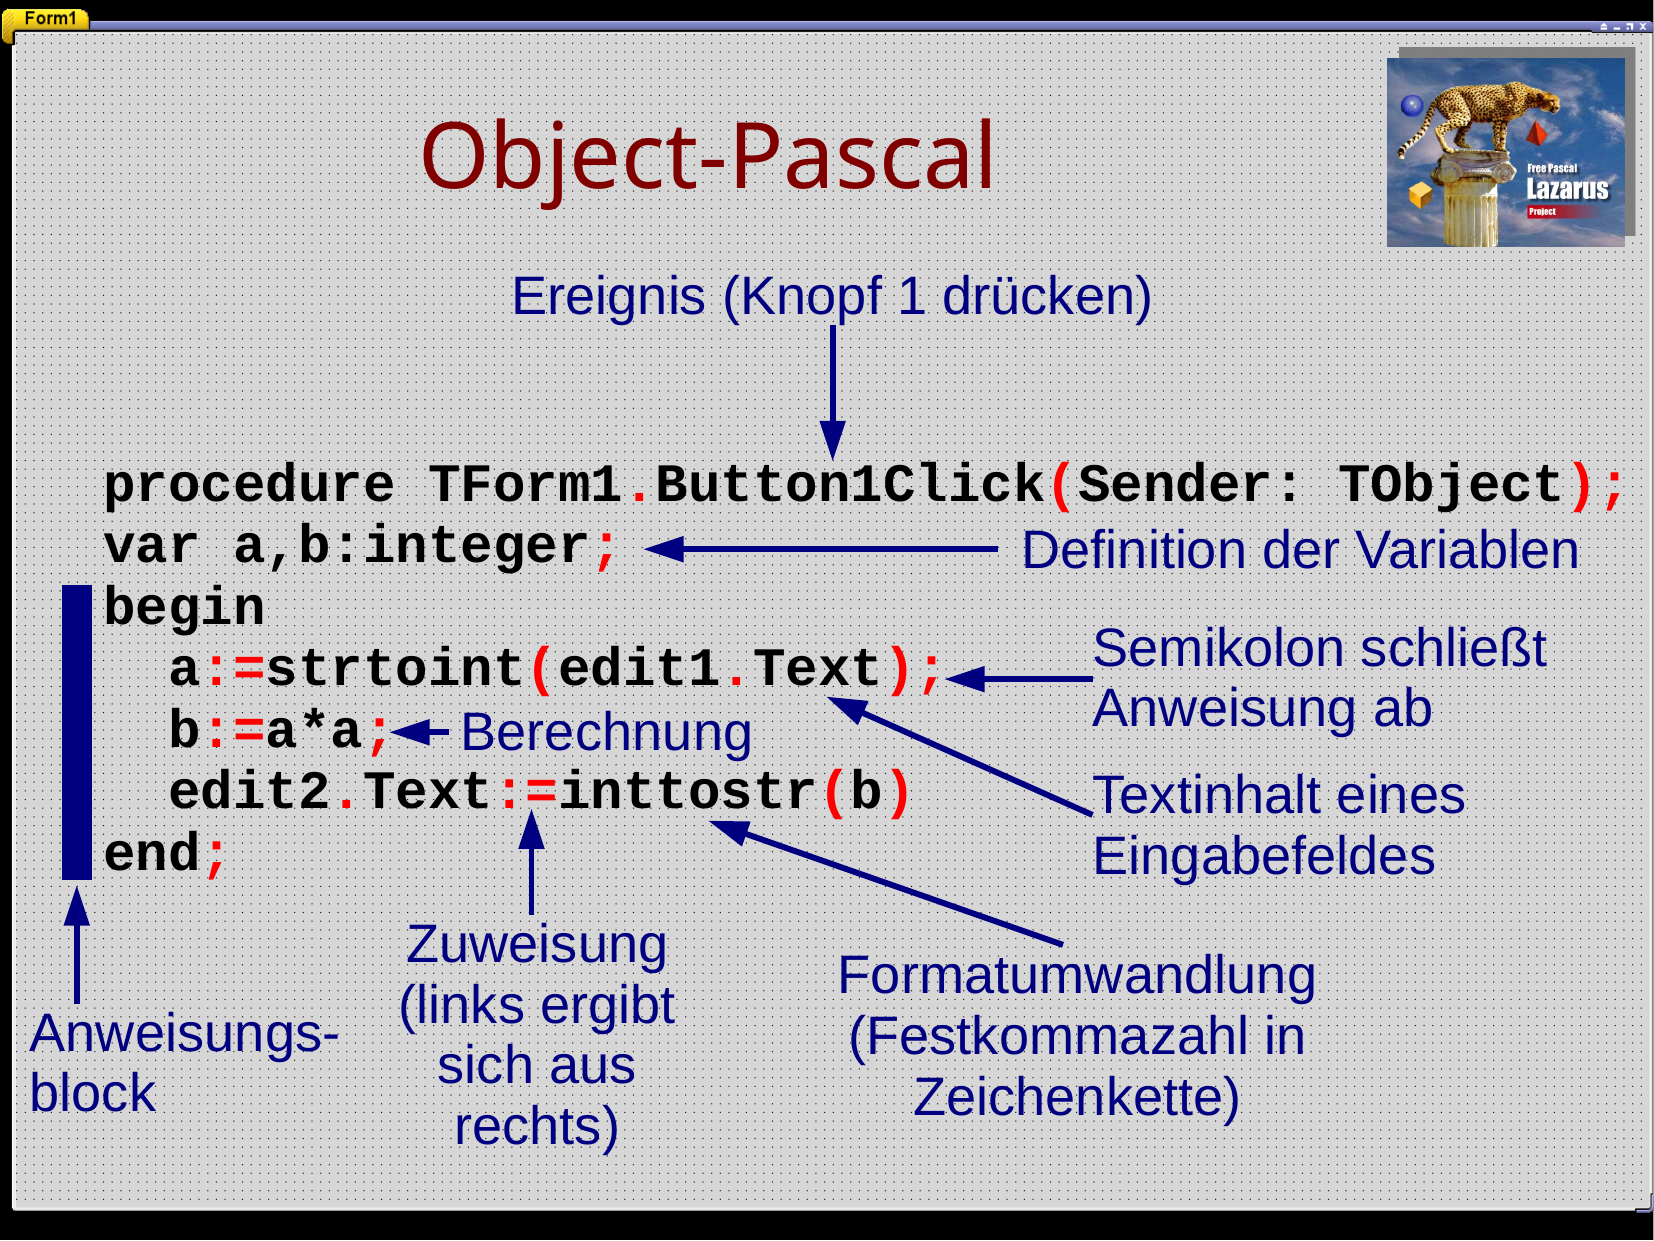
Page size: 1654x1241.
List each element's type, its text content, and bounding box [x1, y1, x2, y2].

title Object-Pascal [29, 56, 1388, 250]
list Formatumwandlung (Festkommazahl in Zeichenkette) [797, 944, 1359, 1127]
picture [2, 8, 1654, 1213]
list Anweisungs- block [29, 1002, 355, 1124]
list Zuweisung (links ergibt sich aus rechts) [389, 913, 686, 1157]
list Textinhalt eines Eingabefeldes [1092, 764, 1536, 886]
list Semikolon schließt Anweisung ab [1092, 617, 1625, 739]
list Berechnung [460, 701, 786, 762]
text_box procedure TForm1.Button1Click(Sender: TObject); var a,b:integer; begin a:=strtoint(edit1.Text); b:=a*a; edit2.Text:=inttostr(b) end; [88, 448, 1654, 922]
list Ereignis (Knopf 1 drücken) [478, 265, 1188, 327]
list Definition der Variablen [1021, 519, 1613, 581]
